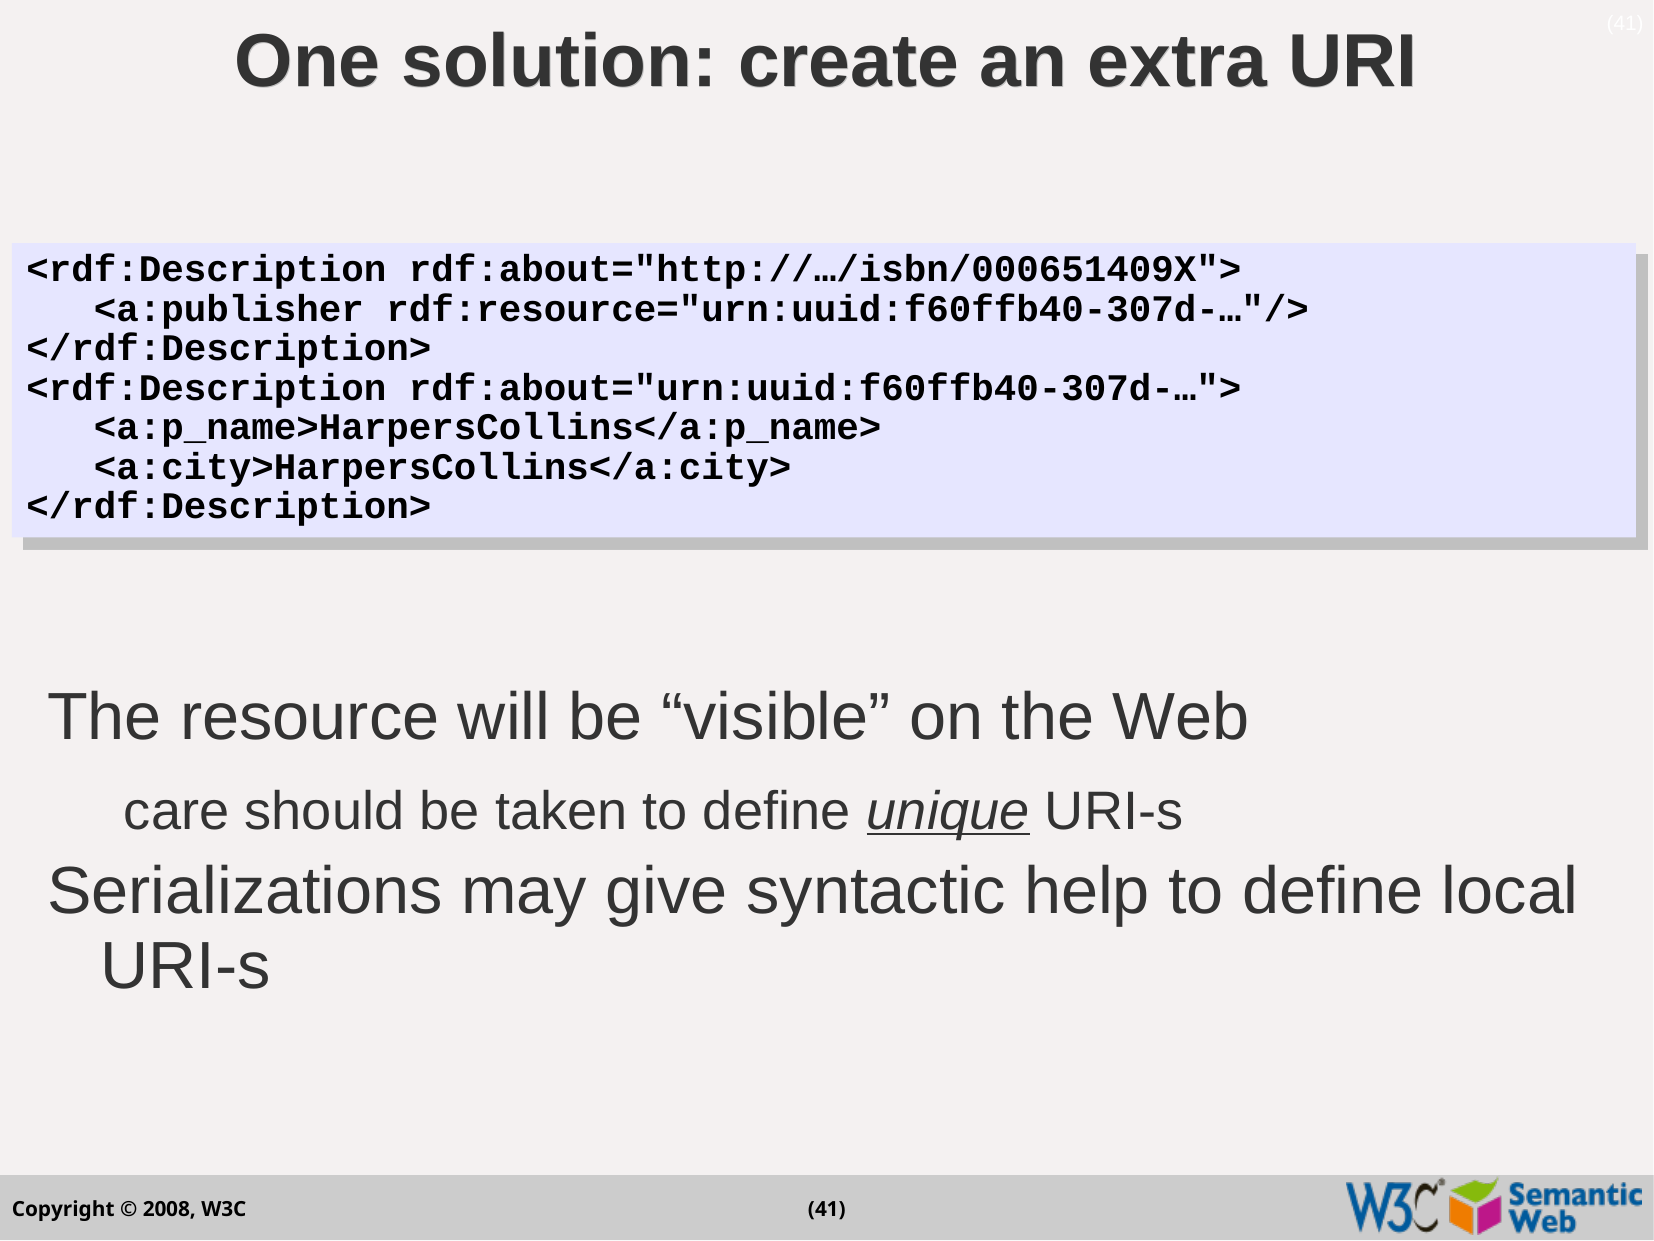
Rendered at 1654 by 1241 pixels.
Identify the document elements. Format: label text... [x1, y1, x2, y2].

text_box <rdf:Description rdf:about="http://…/isbn/000651409X"> <a:publisher rdf:resource="urn:uuid:f60ffb40-307d-…"/> </rdf:Description> <rdf:Description rdf:about="urn:uuid:f60ffb40-307d-…"> <a:p_name>HarpersCollins</a:p_name> <a:city>HarpersCollins</a:city> </rdf:Description> [11, 243, 1636, 538]
list The resource will be “visible” on the Web care should be taken to define unique URI-s Serializations may give syntactic help to define local URI-s [29, 679, 1624, 1006]
picture [1346, 1175, 1642, 1235]
title One solution: create an extra URI [0, 0, 1654, 119]
